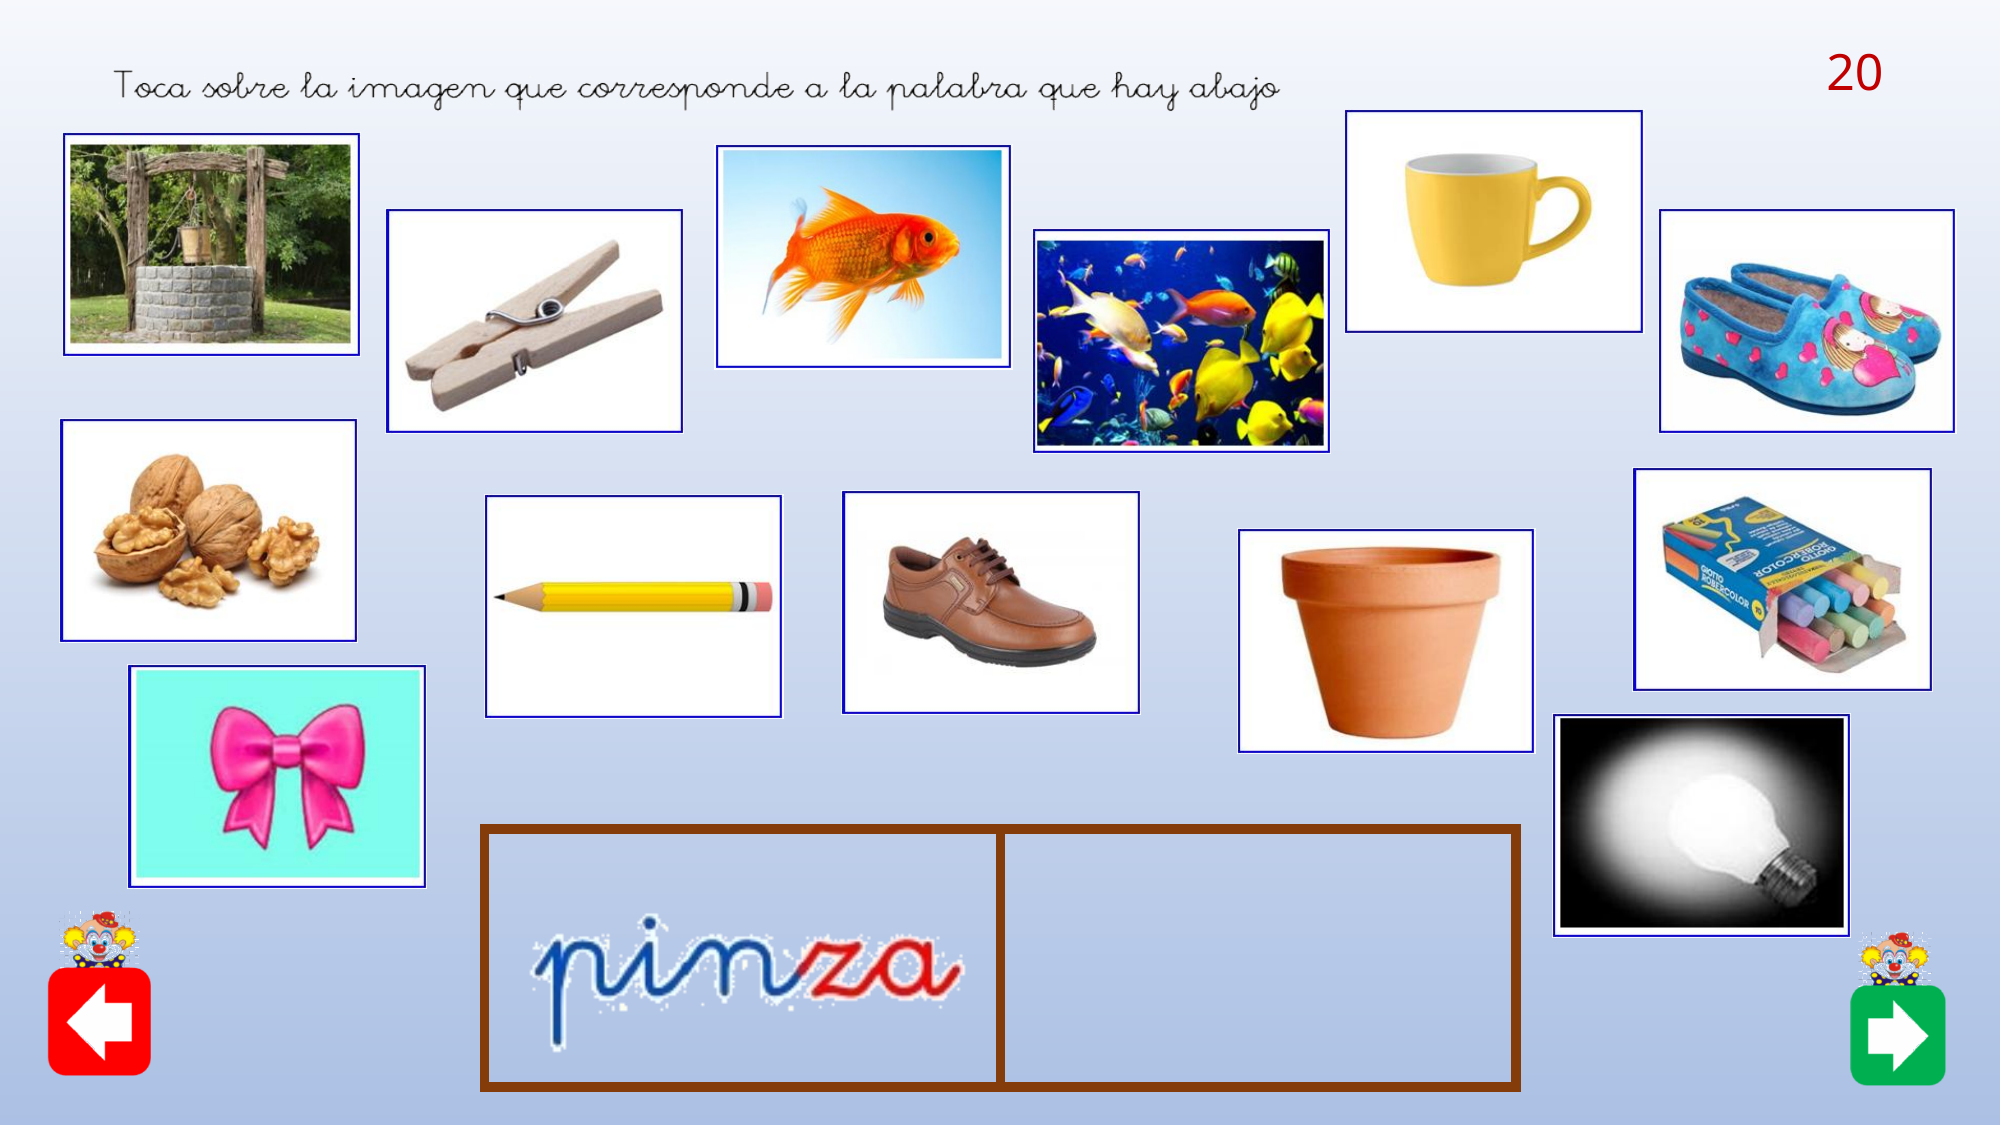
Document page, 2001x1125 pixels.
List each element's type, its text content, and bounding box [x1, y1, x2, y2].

picture [1632, 467, 1933, 692]
picture [1237, 528, 1536, 754]
picture [59, 418, 358, 643]
picture [841, 490, 1141, 715]
picture [1552, 713, 1946, 1086]
picture [385, 208, 684, 434]
picture [714, 144, 1013, 370]
picture [106, 57, 1645, 334]
picture [1032, 228, 1331, 454]
picture [484, 494, 784, 719]
picture [127, 664, 427, 889]
picture [47, 910, 151, 1076]
text_box 20 [1764, 32, 1946, 108]
picture [62, 132, 361, 357]
picture [513, 853, 981, 1068]
picture [1658, 208, 1957, 434]
